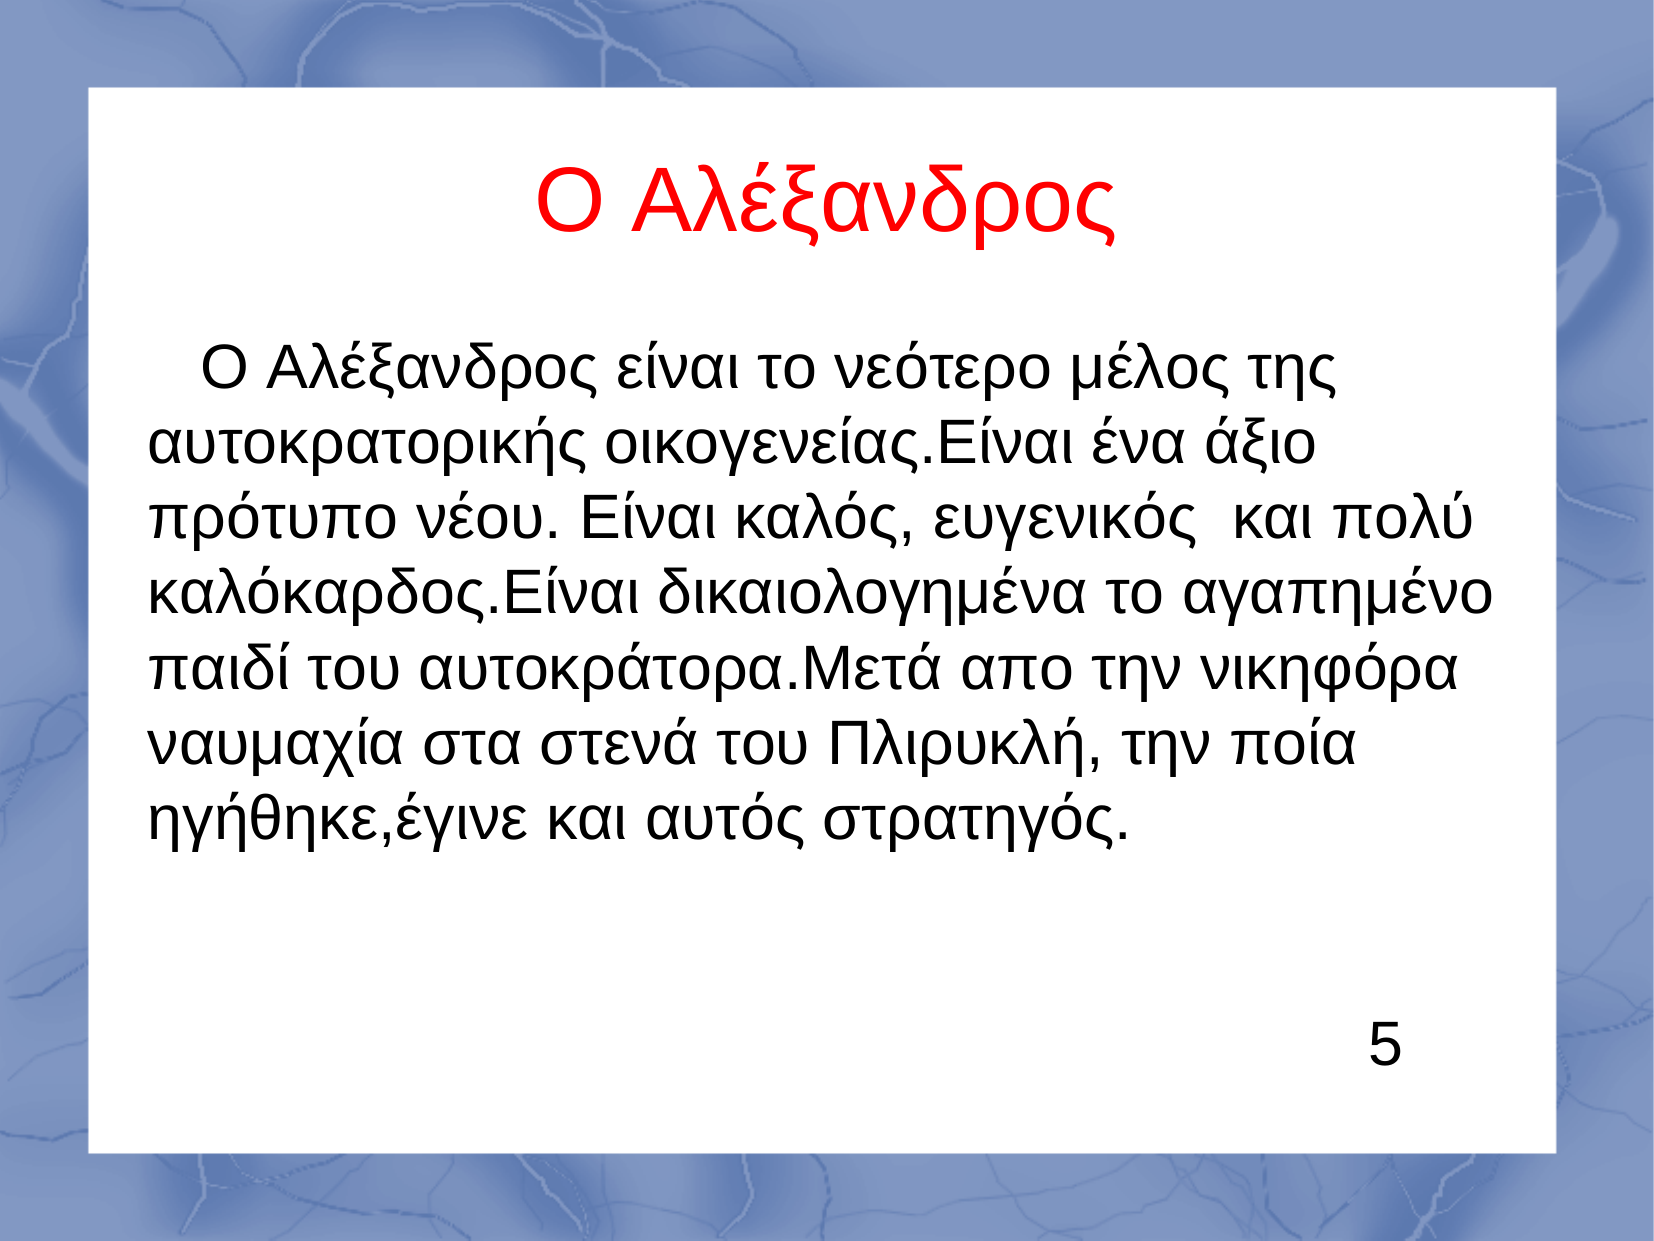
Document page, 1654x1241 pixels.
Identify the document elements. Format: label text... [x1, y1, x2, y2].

list Ο Αλέξανδρος είναι το νεότερο μέλος της αυτοκρατορικής οικογενείας.Είναι ένα άξιο πρότυπο νέου. Είναι καλός, ευγενικός και πολύ καλόκαρδος.Είναι δικαιολογημένα το αγαπημένο παιδί του αυτοκράτορα.Μετά απο την νικηφόρα ναυμαχία στα στενά του Πλιρυκλή, την ποία ηγήθηκε,έγινε και αυτός στρατηγός. 5 [147, 325, 1506, 1149]
title Ο Αλέξανδρος [118, 90, 1536, 298]
